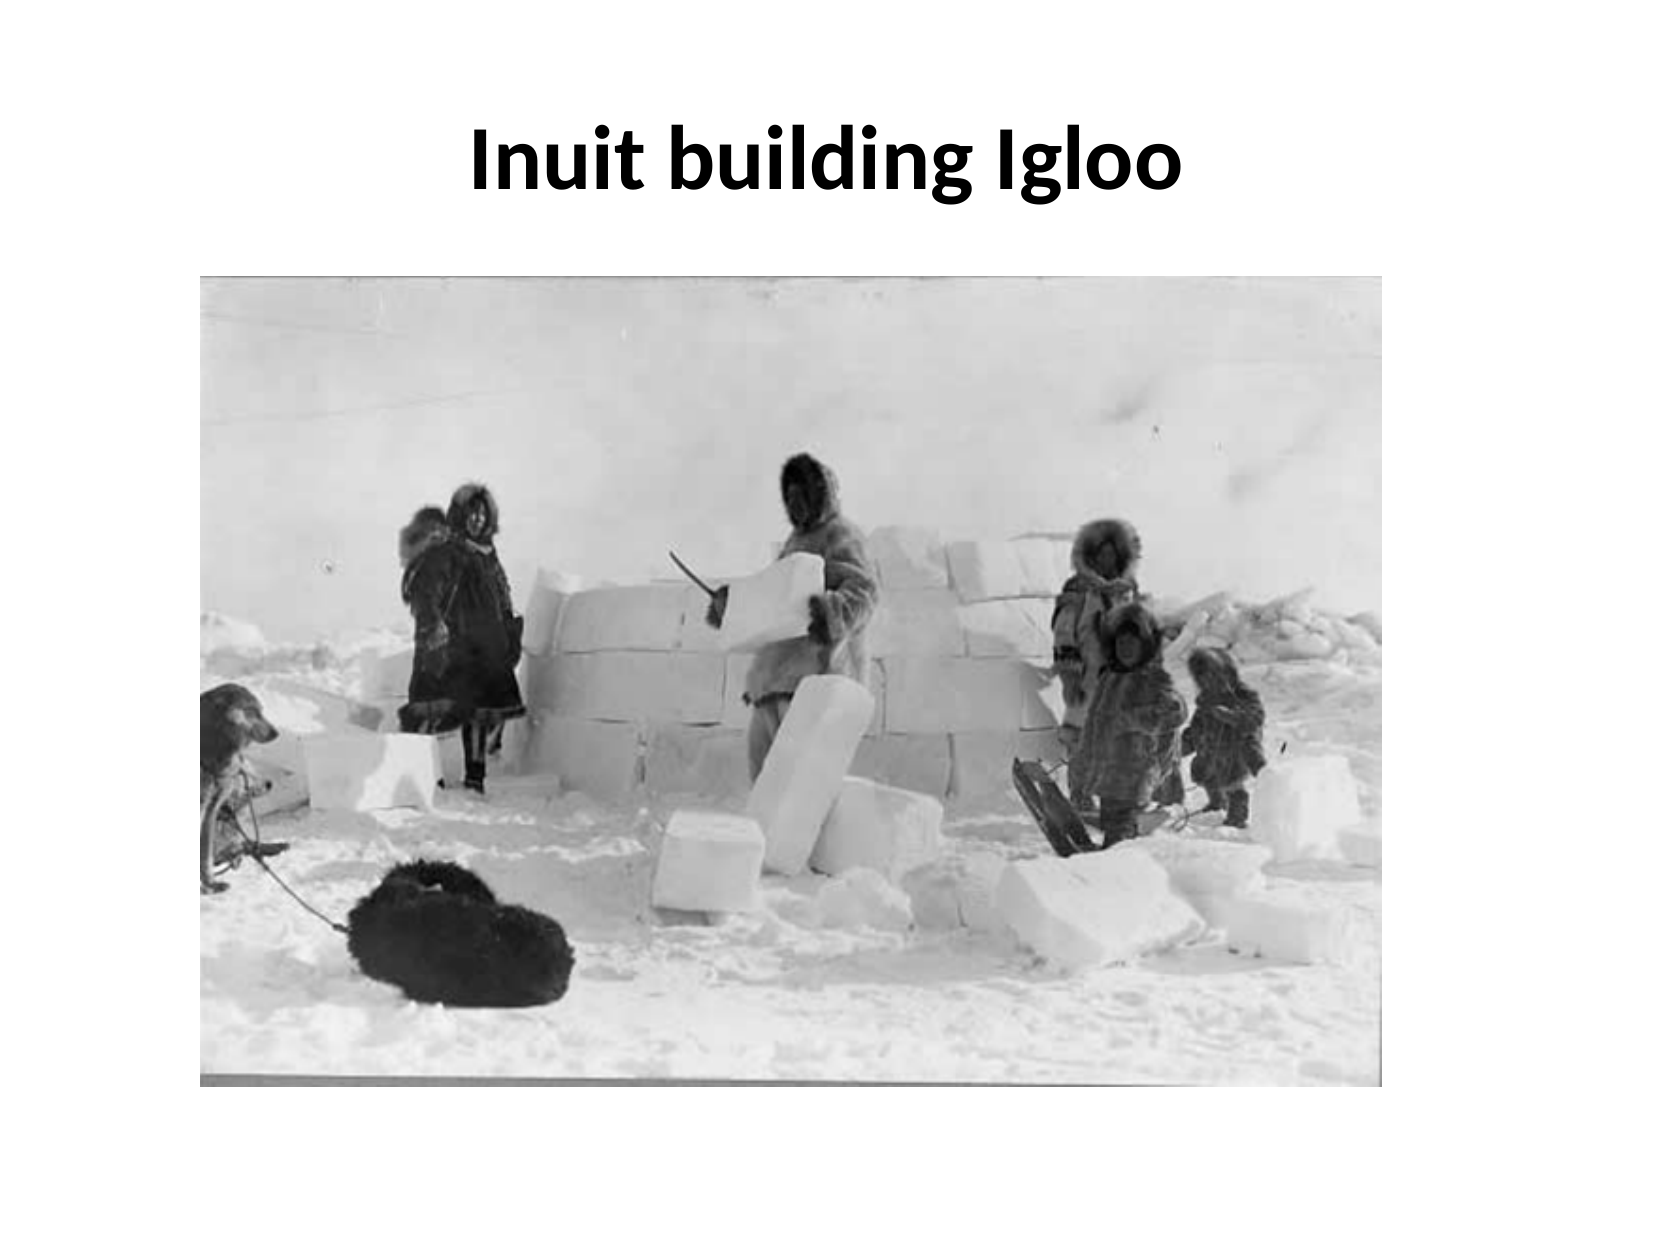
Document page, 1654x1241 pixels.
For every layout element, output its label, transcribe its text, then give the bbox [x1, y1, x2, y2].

title Inuit building Igloo [82, 49, 1571, 257]
picture [200, 276, 1382, 1087]
